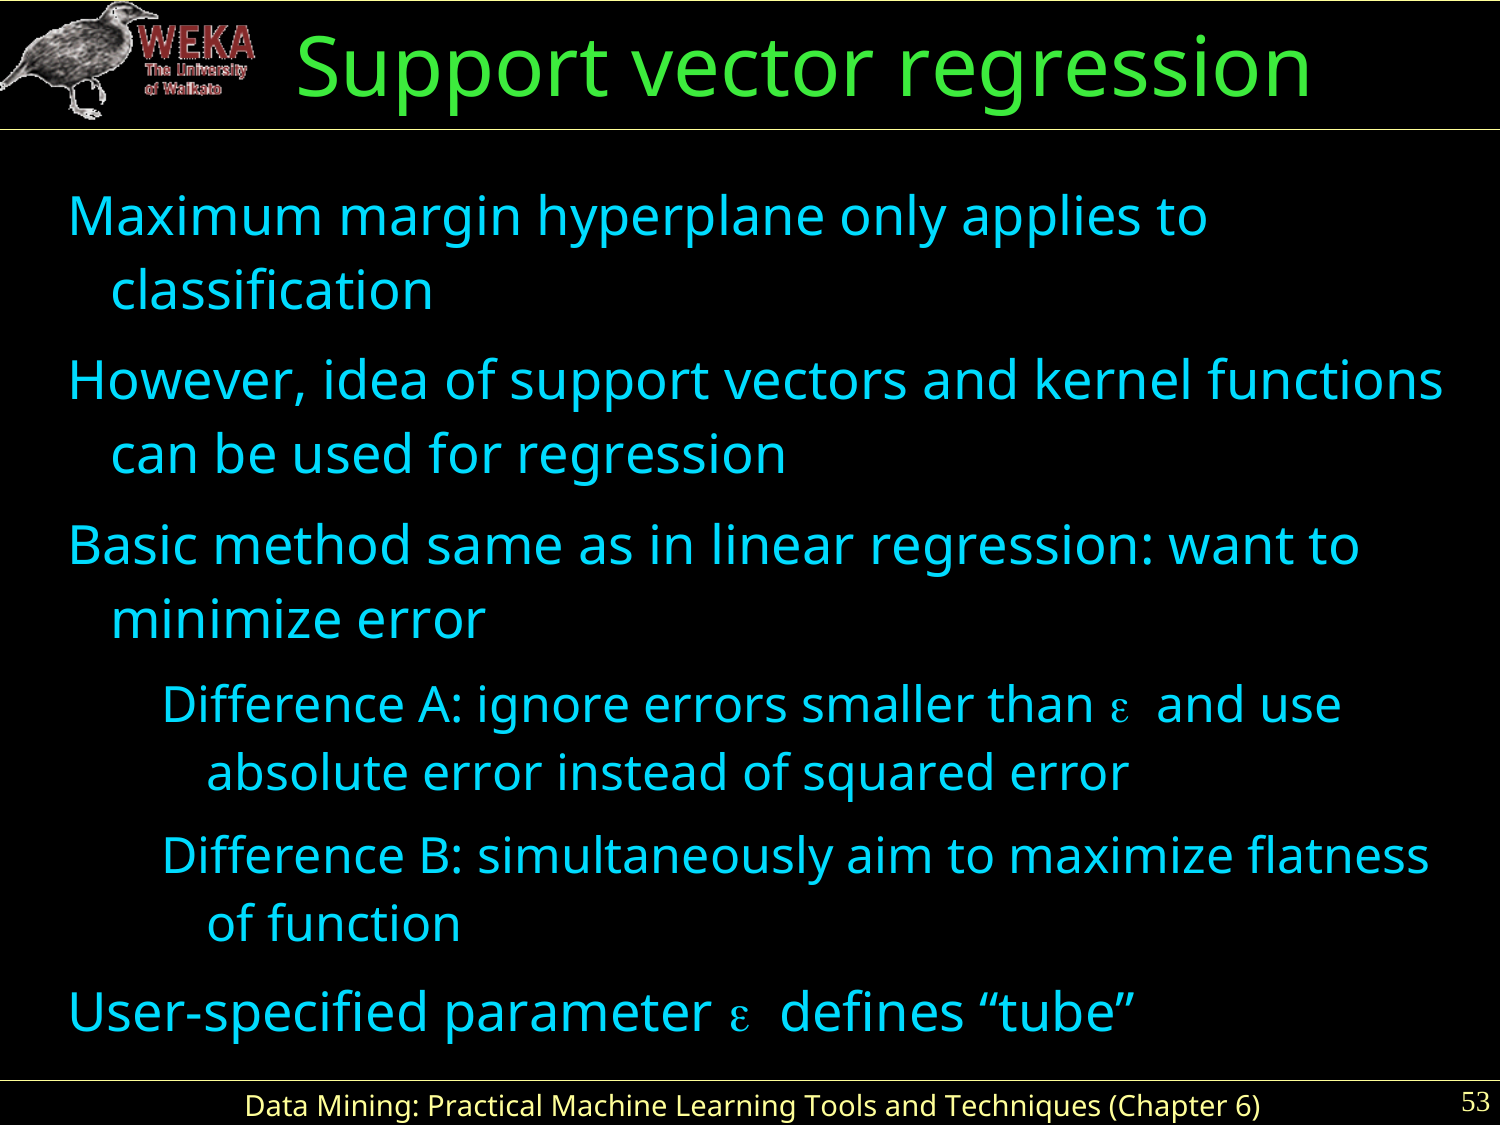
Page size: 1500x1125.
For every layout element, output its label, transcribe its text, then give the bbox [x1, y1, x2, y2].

picture [0, 1, 266, 129]
list Maximum margin hyperplane only applies to classification However, idea of support vectors and kernel functions can be used for regression Basic method same as in linear regression: want to minimize error Difference A: ignore errors smaller than e and use absolute error instead of squared error Difference B: simultaneously aim to maximize flatness of function User-specified parameter e defines “tube” [67, 177, 1477, 993]
title Support vector regression [295, 0, 1486, 159]
